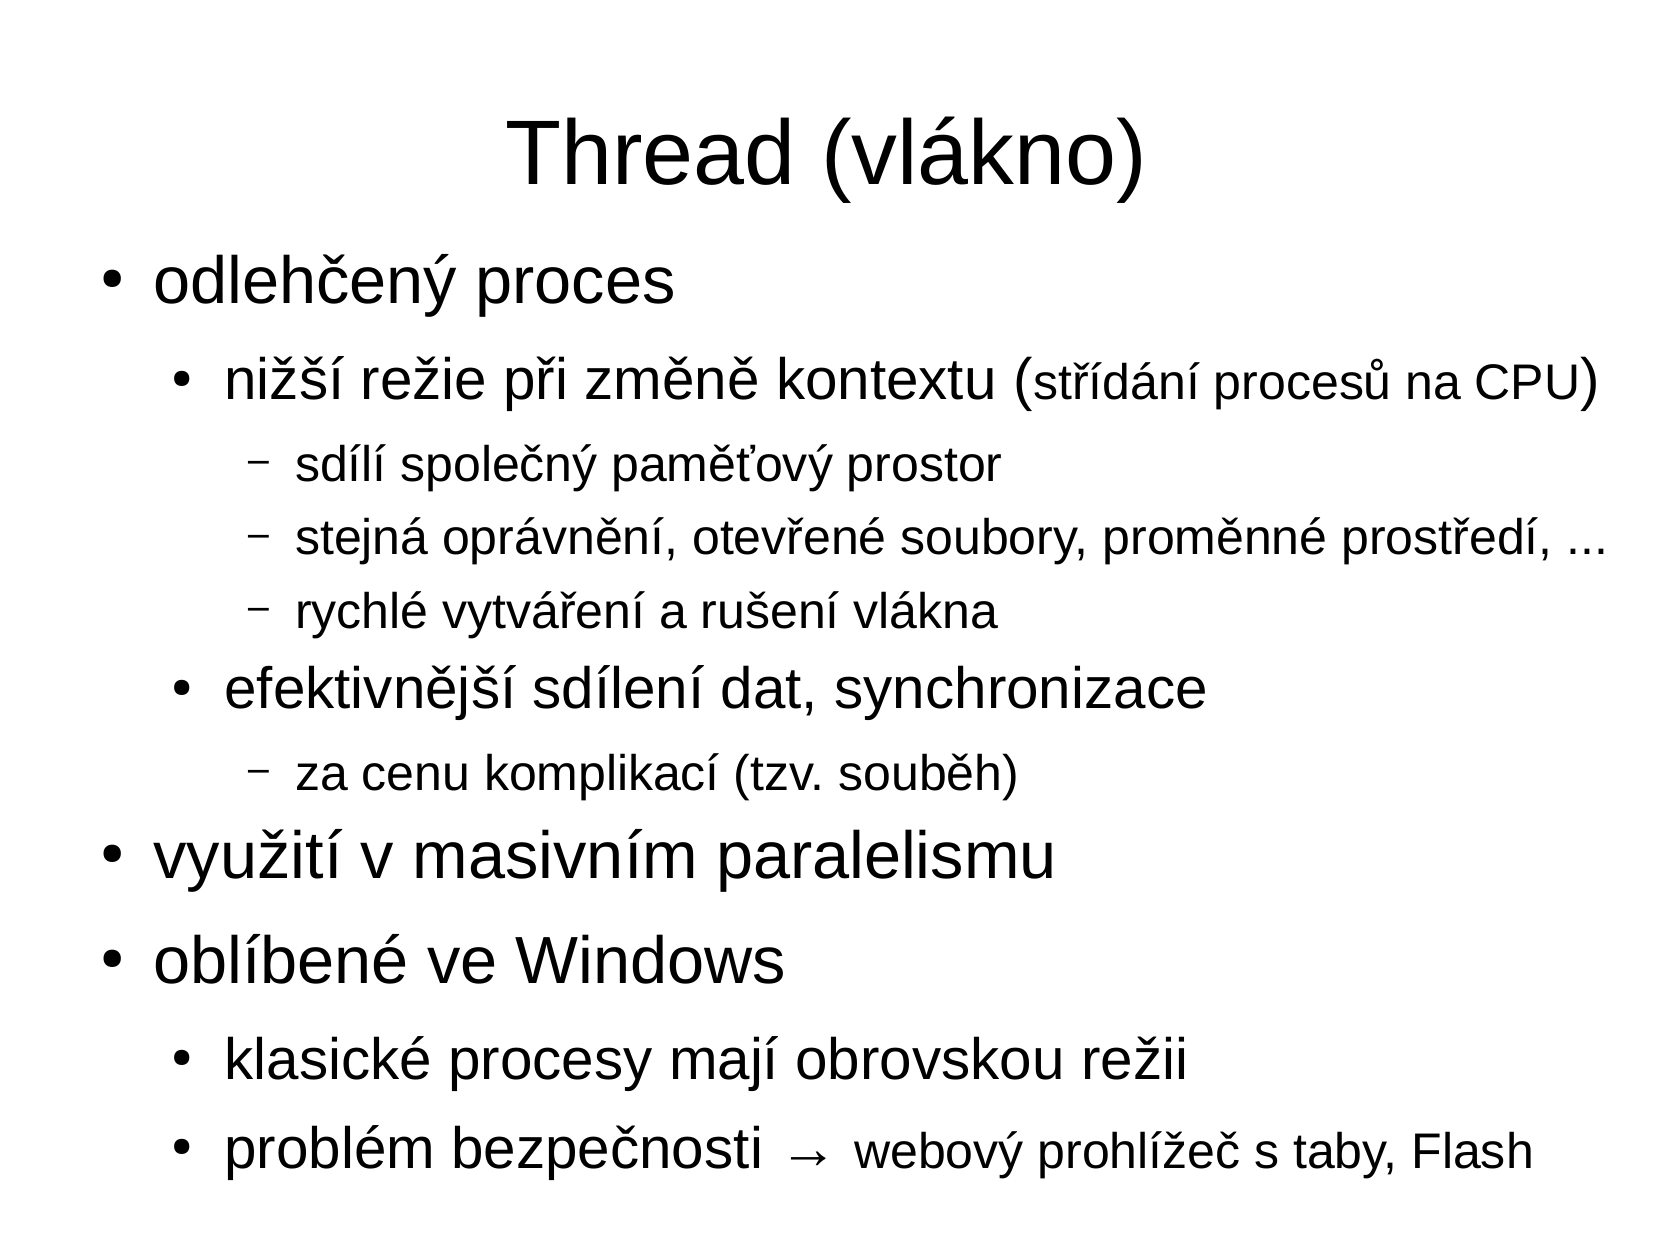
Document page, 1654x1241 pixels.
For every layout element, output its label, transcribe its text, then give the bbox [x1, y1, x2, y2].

title Thread (vlákno) [82, 56, 1571, 242]
list odlehčený proces nižší režie při změně kontextu (střídání procesů na CPU) sdílí společný paměťový prostor stejná oprávnění, otevřené soubory, proměnné prostředí, ... rychlé vytváření a rušení vlákna efektivnější sdílení dat, synchronizace za cenu komplikací (tzv. souběh) využití v masivním paralelismu oblíbené ve Windows klasické procesy mají obrovskou režii problém bezpečnosti → webový prohlížeč s taby, Flash [82, 242, 1625, 1181]
